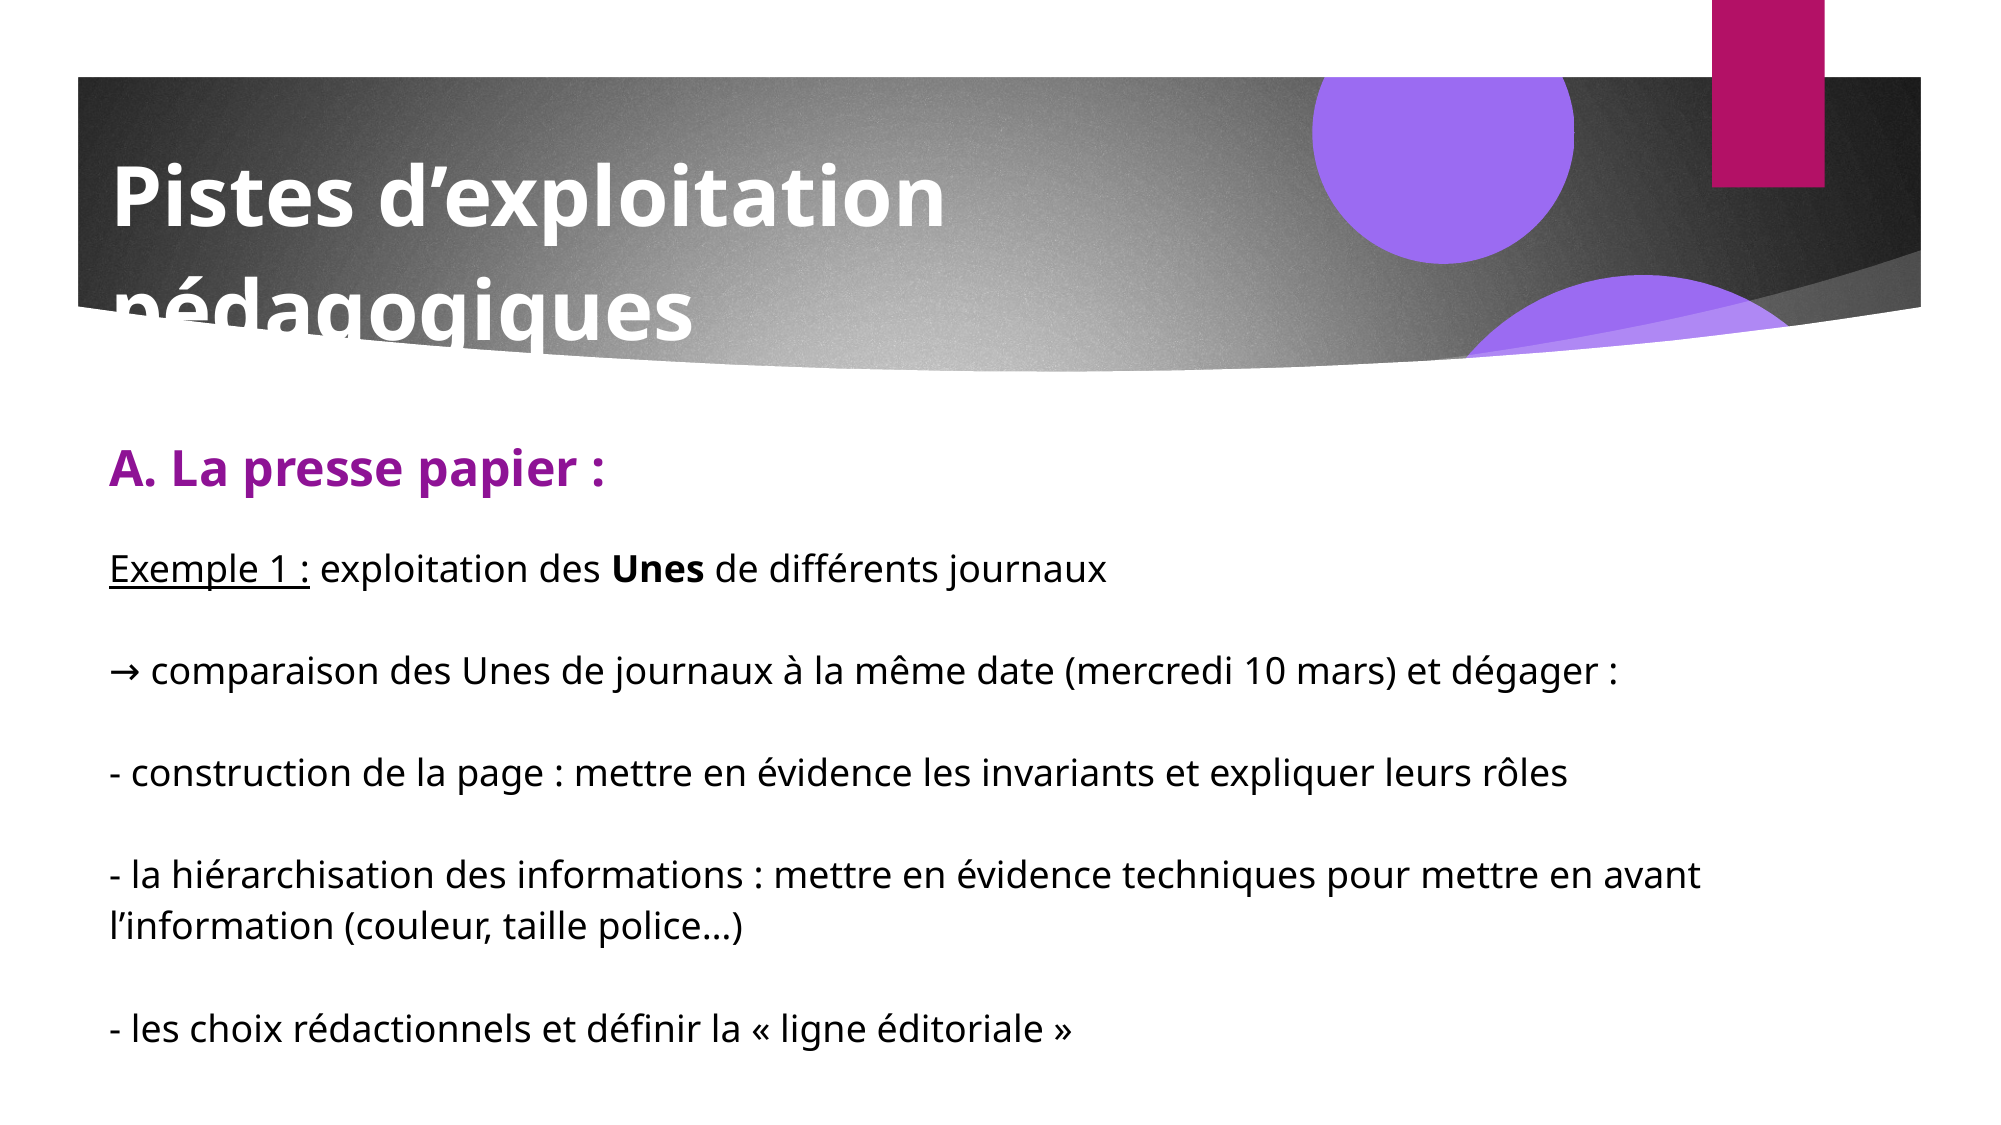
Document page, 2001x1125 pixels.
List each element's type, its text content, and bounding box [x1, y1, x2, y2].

picture [463, 326, 531, 353]
title Pistes d’exploitation pédagogiques [110, 177, 1548, 326]
picture [568, 326, 583, 331]
picture [391, 326, 452, 347]
picture [360, 326, 388, 341]
picture [385, 326, 400, 331]
picture [332, 326, 347, 331]
picture [308, 326, 322, 335]
picture [79, 78, 1323, 310]
picture [543, 326, 1497, 371]
picture [436, 326, 451, 331]
text_box A. La presse papier : Exemple 1 : exploitation des Unes de différents journaux → comparaison des Unes de journaux à la même date (mercredi 10 mars) et dégager : - construction de la page : mettre en évidence les invariants et expliquer leurs rôles - la hiérarchisation des informations : mettre en évidence techniques pour mettre en avant l’information (couleur, taille police…) - les choix rédactionnels et définir la « ligne éditoriale » [94, 425, 1902, 1004]
picture [280, 326, 295, 331]
picture [515, 326, 530, 331]
picture [1548, 78, 1920, 300]
